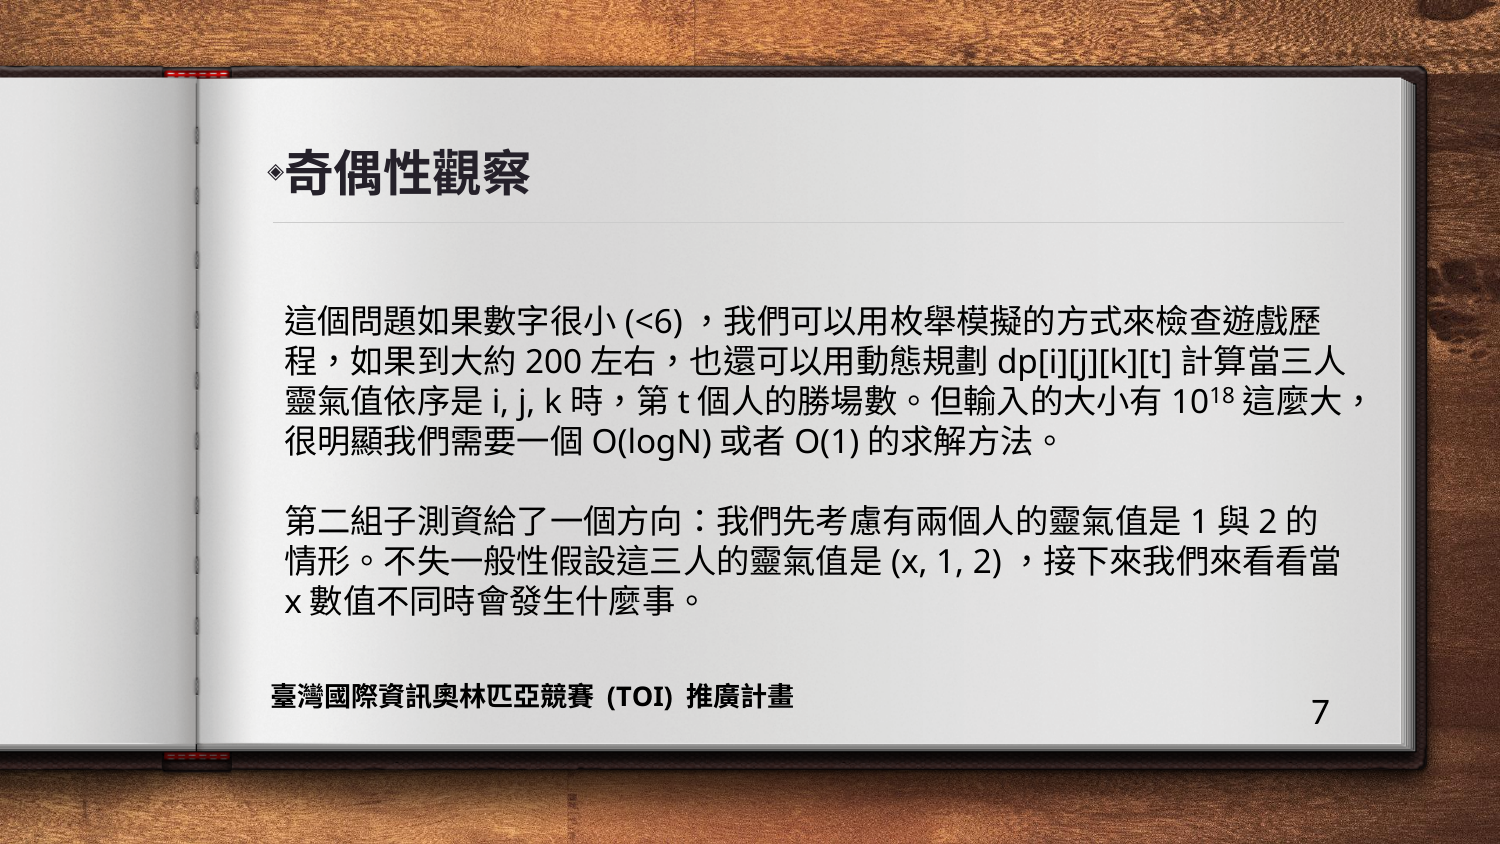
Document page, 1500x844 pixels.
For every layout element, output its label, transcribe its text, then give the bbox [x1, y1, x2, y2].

list 奇偶性觀察 [252, 126, 1194, 216]
text_box [1295, 672, 1386, 737]
text_box 這個問題如果數字很小(<6)，我們可以用枚舉模擬的方式來檢查遊戲歷程，如果到大約200左右，也還可以用動態規劃dp[i][j][k][t]計算當三人靈氣值依序是i, j, k時，第t個人的勝場數。但輸入的大小有1018這麼大，很明顯我們需要一個O(logN)或者O(1)的求解方法。 第二組子測資給了一個方向：我們先考慮有兩個人的靈氣值是1與2的情形。不失一般性假設這三人的靈氣值是(x, 1, 2)，接下來我們來看看當x數值不同時會發生什麼事。 [269, 293, 1367, 632]
